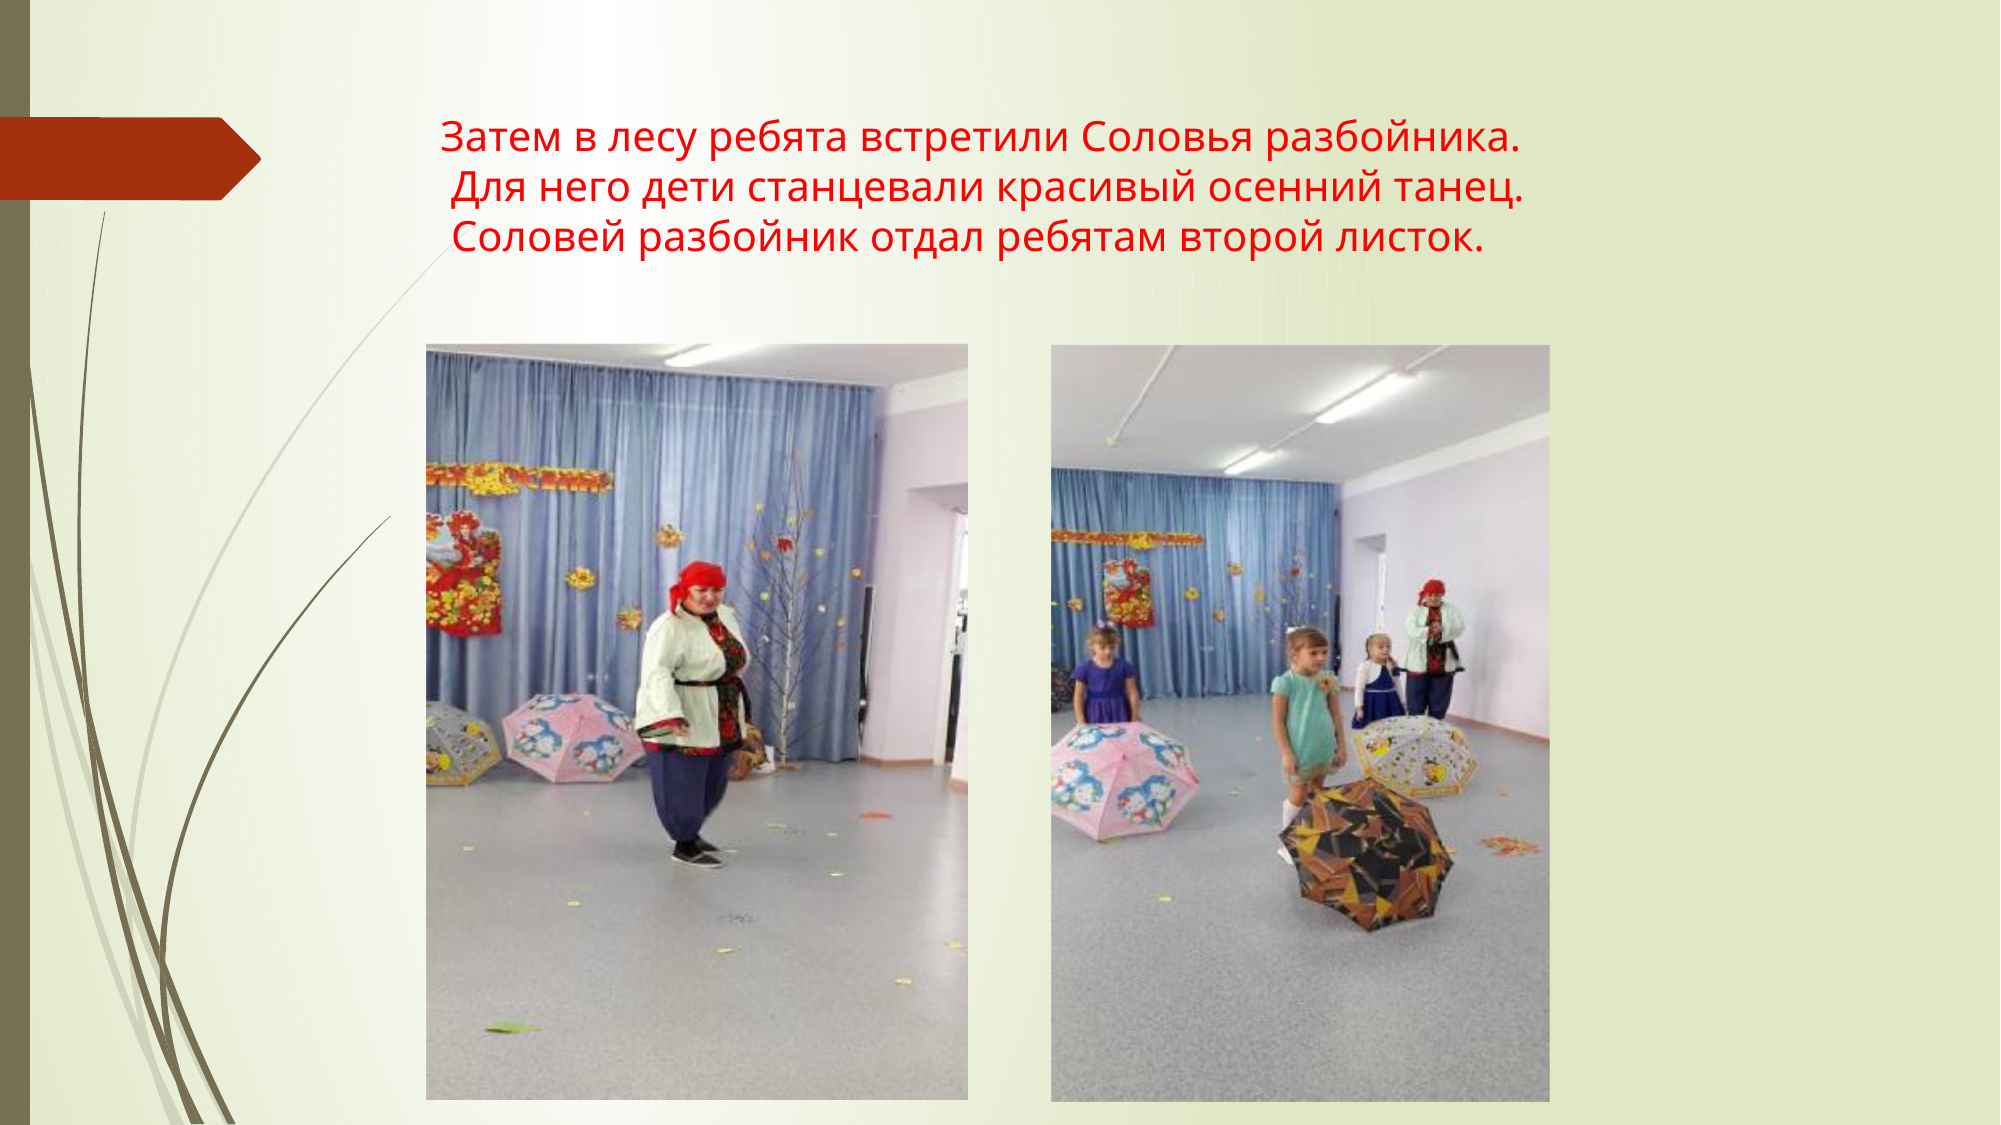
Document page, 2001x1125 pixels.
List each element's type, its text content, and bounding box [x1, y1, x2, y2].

picture [1050, 344, 1550, 1102]
picture [425, 343, 968, 1100]
title Затем в лесу ребята встретили Соловья разбойника. Для него дети станцевали красивый осенний танец. Соловей разбойник отдал ребятам второй листок. [425, 102, 1888, 313]
